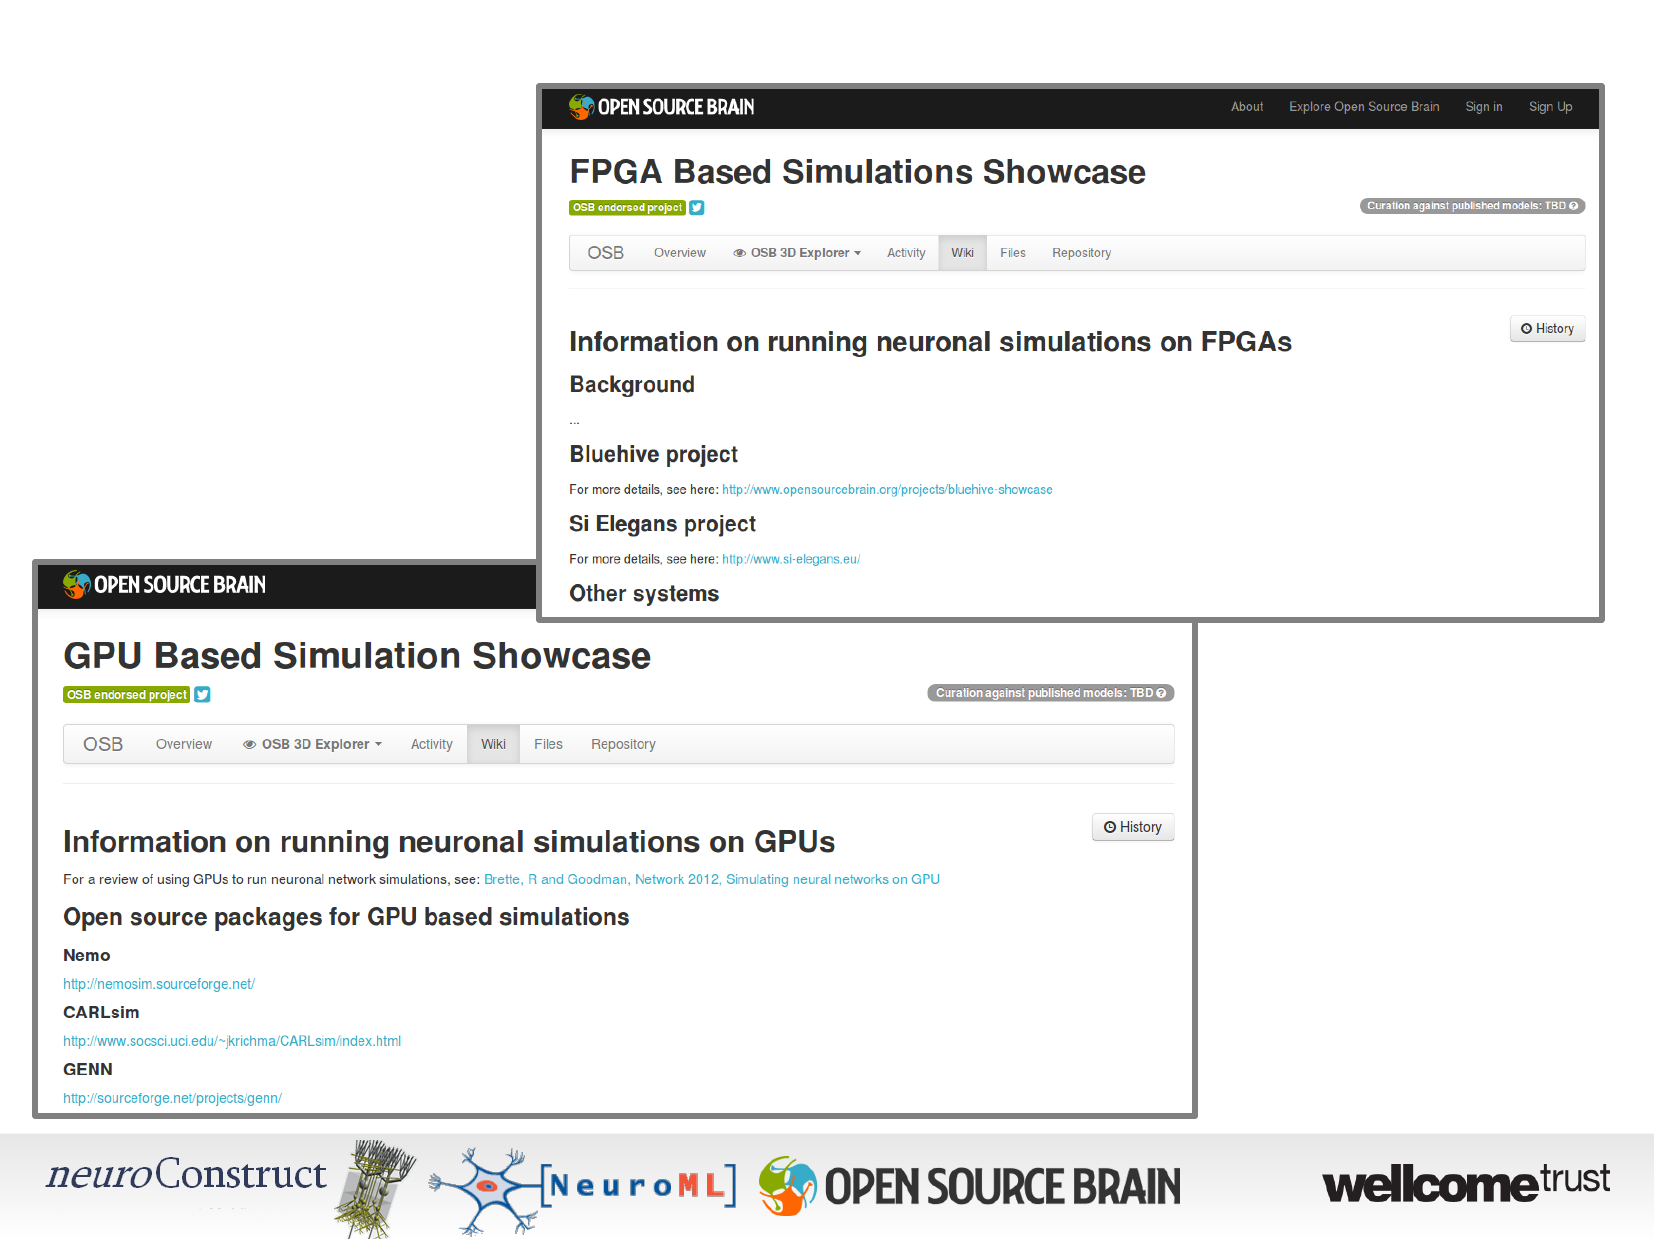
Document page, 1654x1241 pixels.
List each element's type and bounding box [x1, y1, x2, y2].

picture [542, 89, 1599, 617]
picture [32, 1140, 419, 1239]
picture [1322, 1164, 1610, 1202]
picture [428, 1147, 736, 1237]
picture [759, 1156, 1180, 1216]
picture [38, 564, 1193, 1114]
